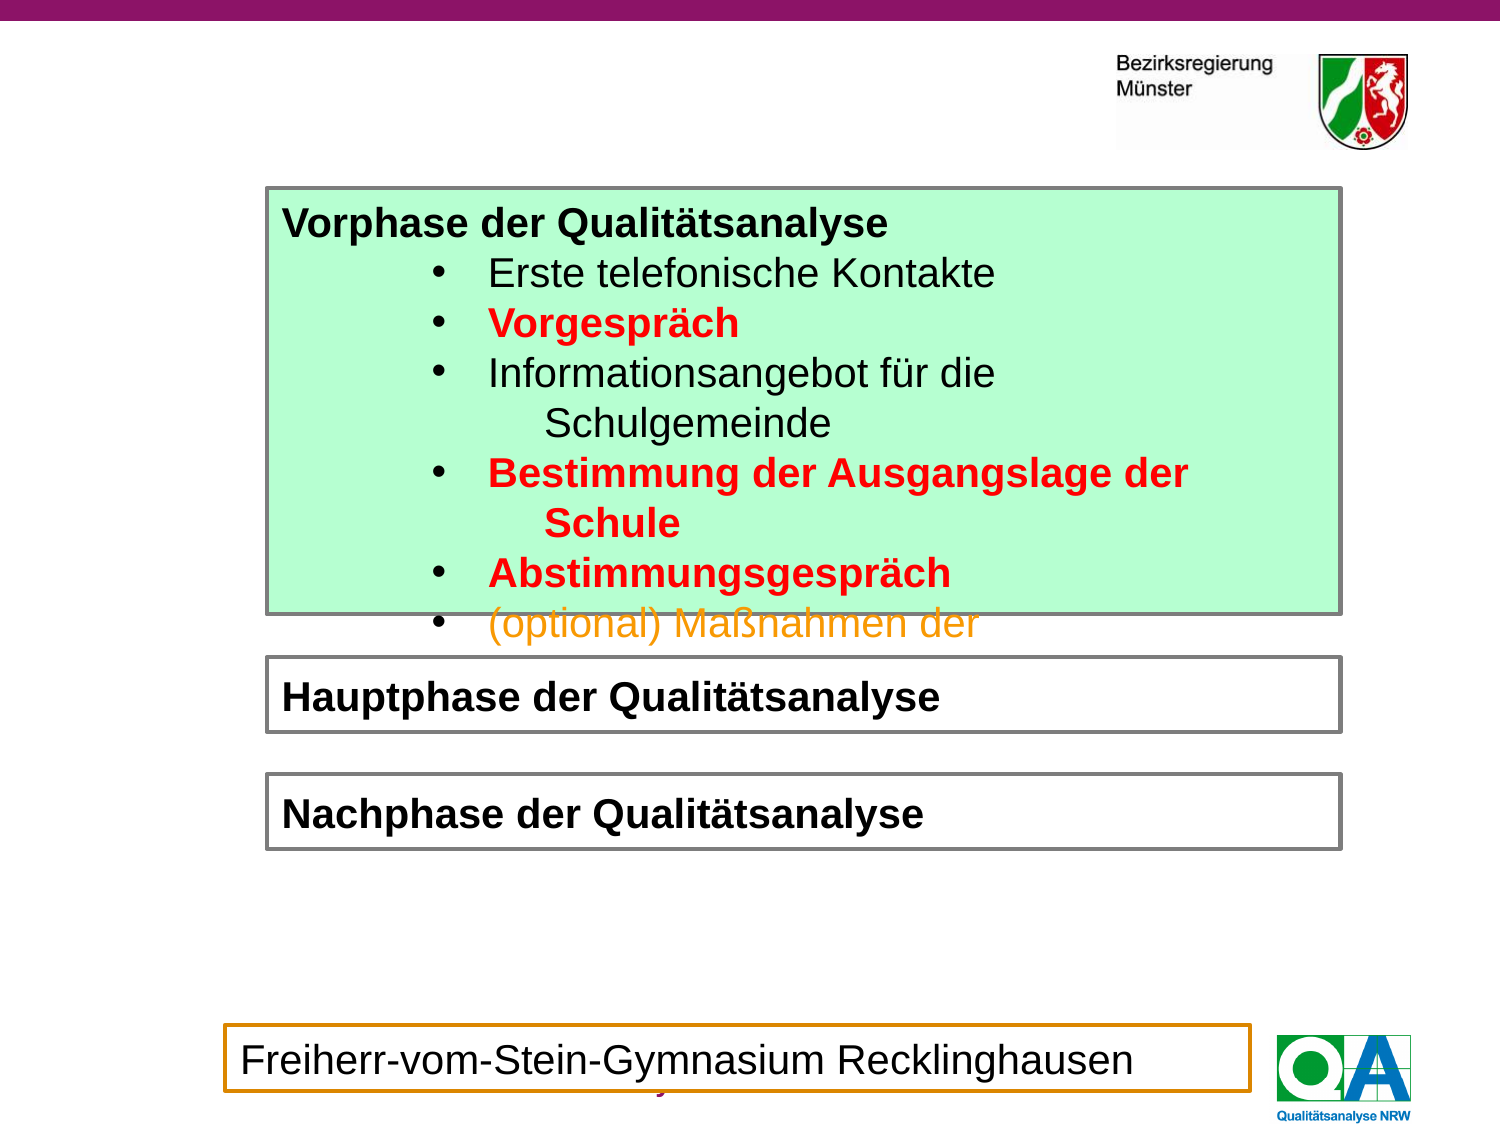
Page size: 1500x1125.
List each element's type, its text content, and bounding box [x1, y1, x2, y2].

text_box Vorphase der Qualitätsanalyse Erste telefonische Kontakte Vorgespräch Informationsangebot für die Schulgemeinde Bestimmung der Ausgangslage der Schule Abstimmungsgespräch (optional) Maßnahmen der Schulentwicklung [266, 188, 1274, 658]
text_box Nachphase der Qualitätsanalyse [267, 774, 1340, 849]
text_box Hauptphase der Qualitätsanalyse [267, 657, 1340, 732]
text_box Freiherr-vom-Stein-Gymnasium Recklinghausen [225, 1025, 1251, 1091]
text_box [1274, 188, 1340, 614]
